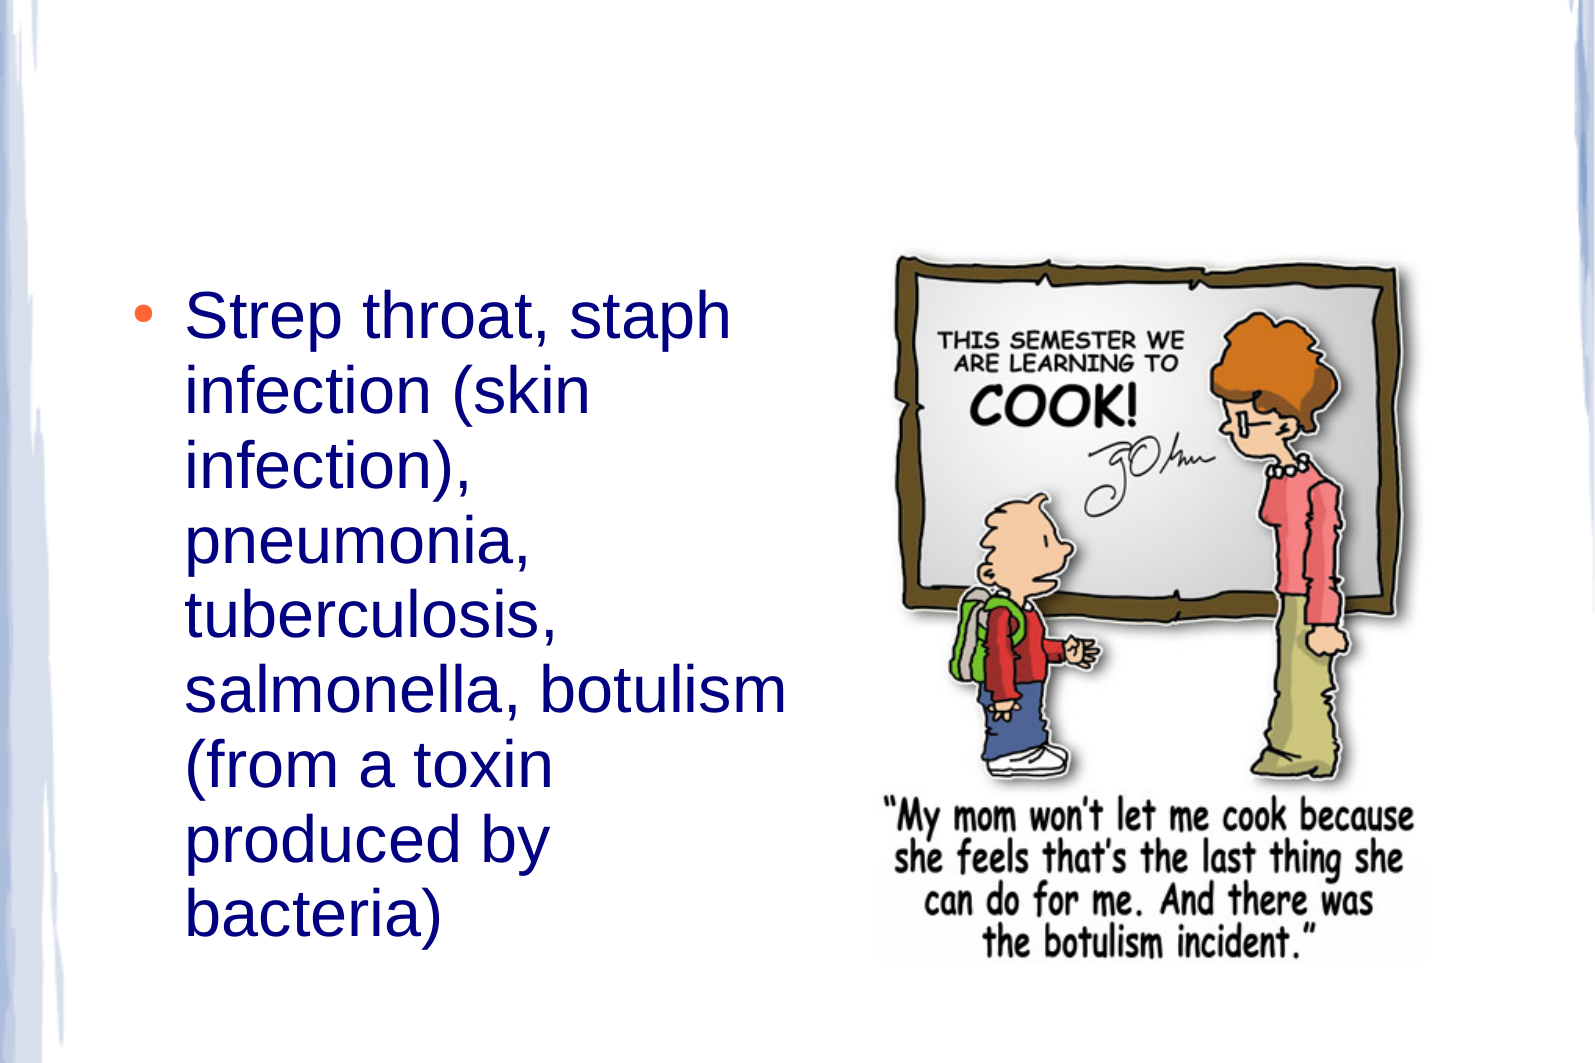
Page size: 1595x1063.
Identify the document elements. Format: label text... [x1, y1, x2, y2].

list Strep throat, staph infection (skin infection), pneumonia, tuberculosis, salmonella, botulism (from a toxin produced by bacteria) [113, 278, 798, 952]
picture [0, 0, 1595, 1063]
